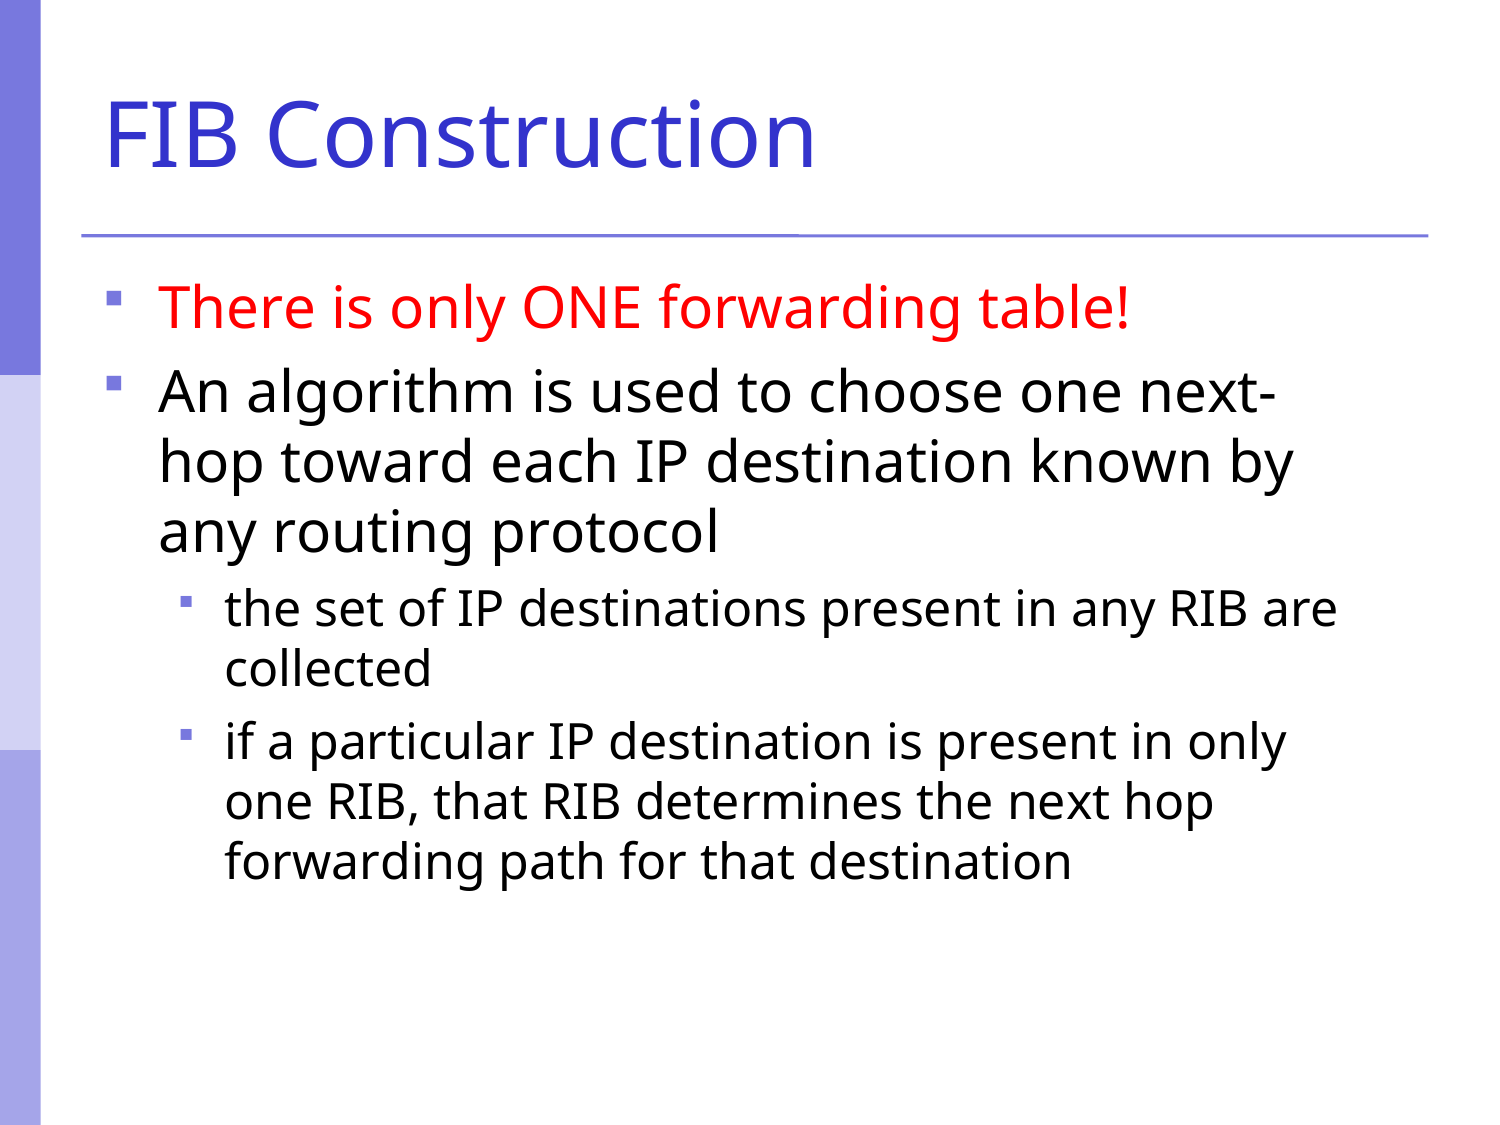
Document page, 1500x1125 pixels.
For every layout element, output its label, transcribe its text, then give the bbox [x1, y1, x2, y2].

text_box There is only ONE forwarding table! An algorithm is used to choose one next-hop toward each IP destination known by any routing protocol the set of IP destinations present in any RIB are collected if a particular IP destination is present in only one RIB, that RIB determines the next hop forwarding path for that destination [87, 262, 1363, 1026]
text_box FIB Construction [87, 37, 1363, 225]
